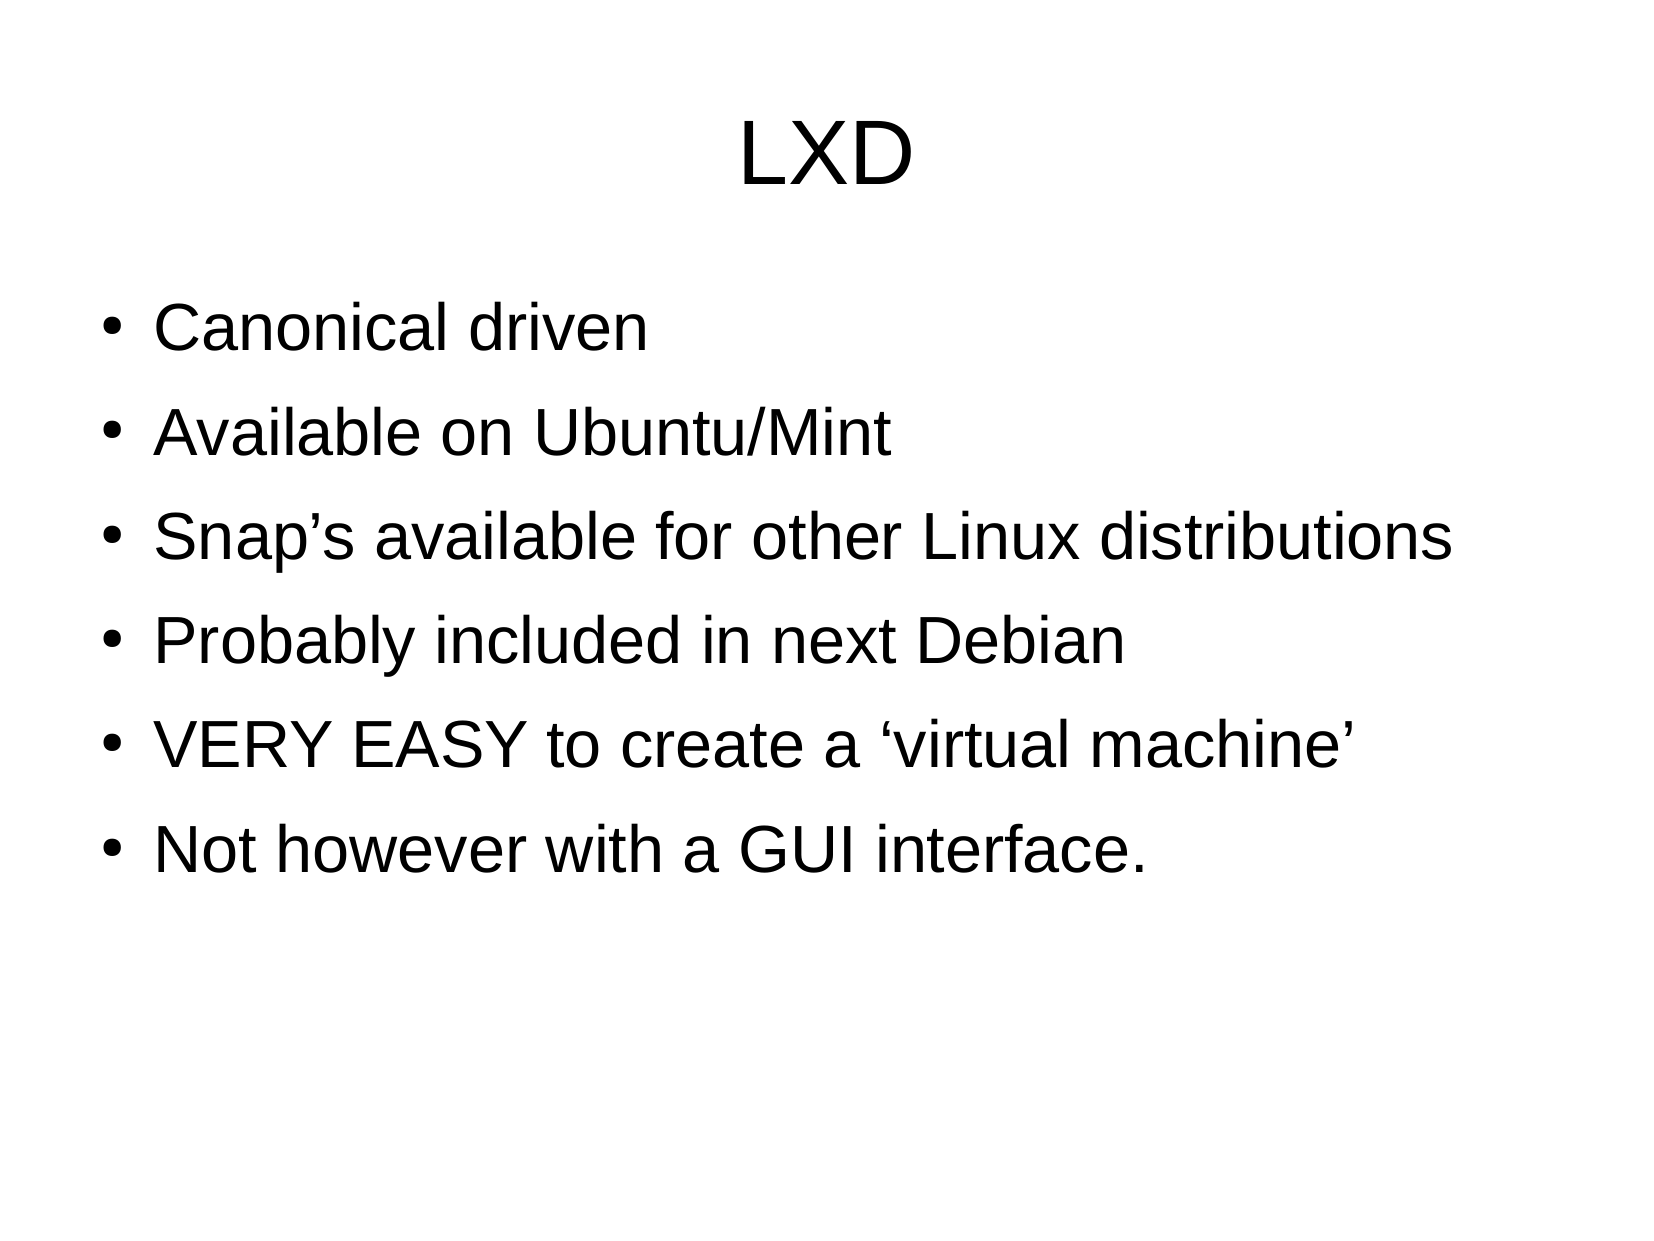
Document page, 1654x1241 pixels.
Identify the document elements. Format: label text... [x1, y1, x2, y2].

title LXD [82, 49, 1571, 257]
list Canonical driven Available on Ubuntu/Mint Snap’s available for other Linux distributions Probably included in next Debian VERY EASY to create a ‘virtual machine’ Not however with a GUI interface. [82, 290, 1571, 1010]
